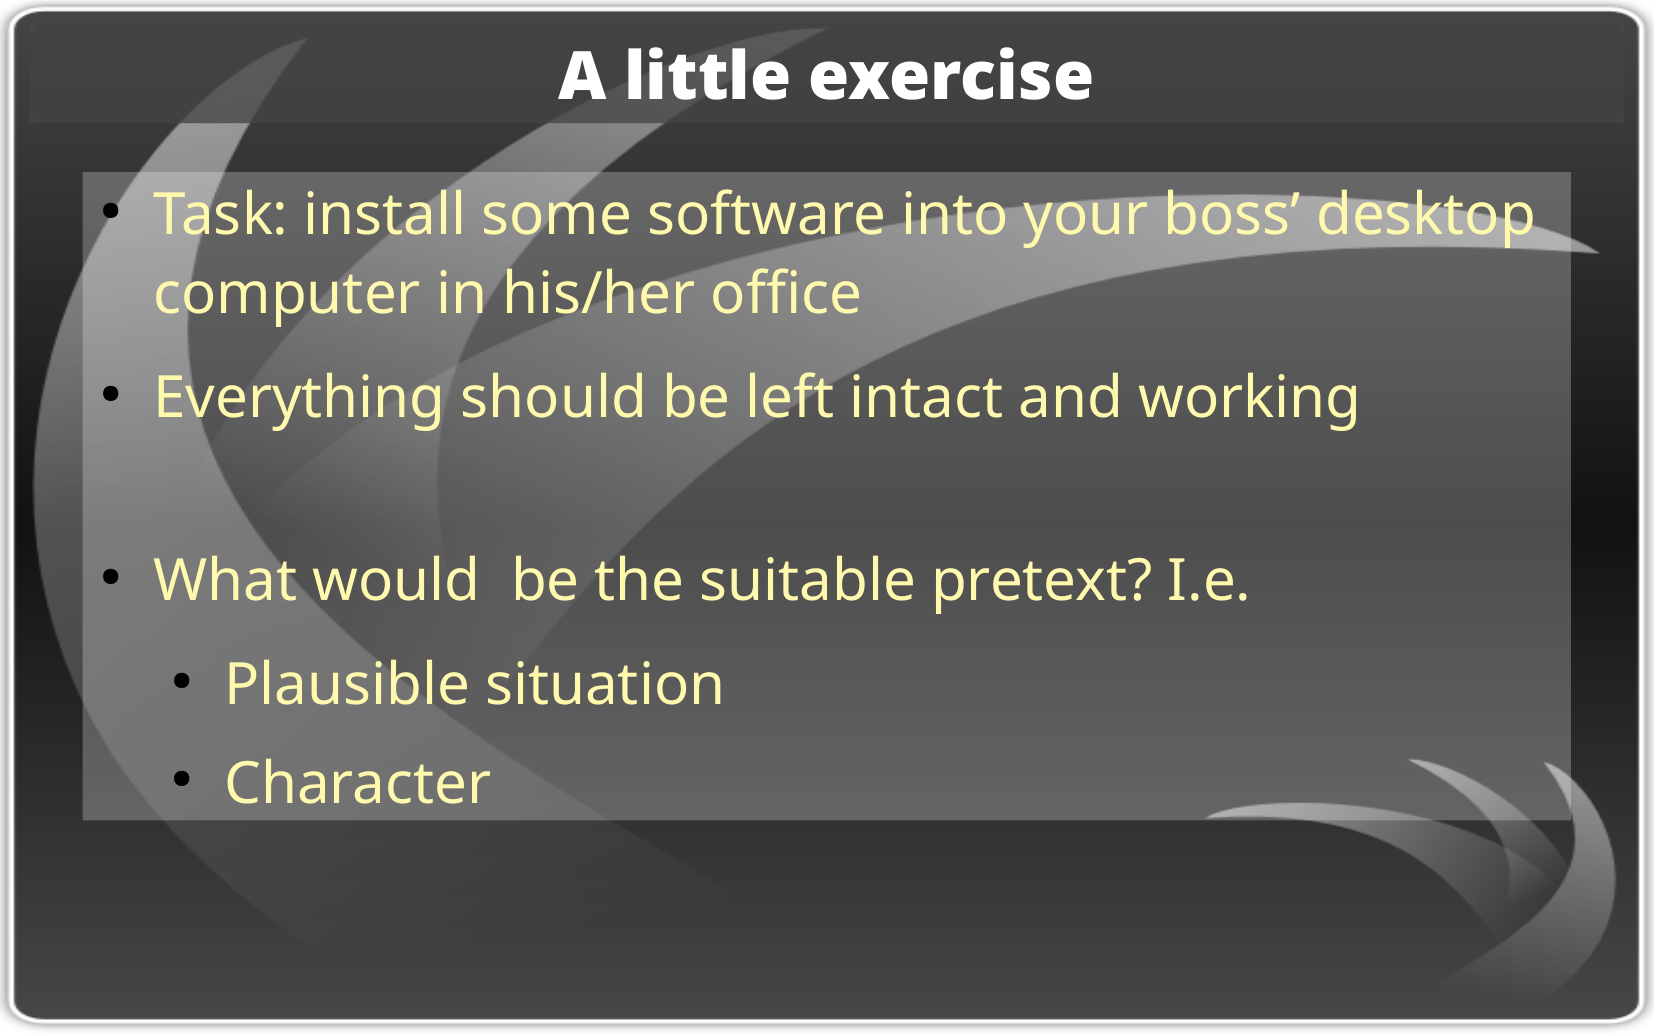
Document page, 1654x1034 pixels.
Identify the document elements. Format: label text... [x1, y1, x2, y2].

list Task: install some software into your boss’ desktop computer in his/her office Everything should be left intact and working What would be the suitable pretext? I.e. Plausible situation Character [82, 172, 1571, 803]
title A little exercise [29, 24, 1625, 124]
picture [0, 0, 1654, 1034]
